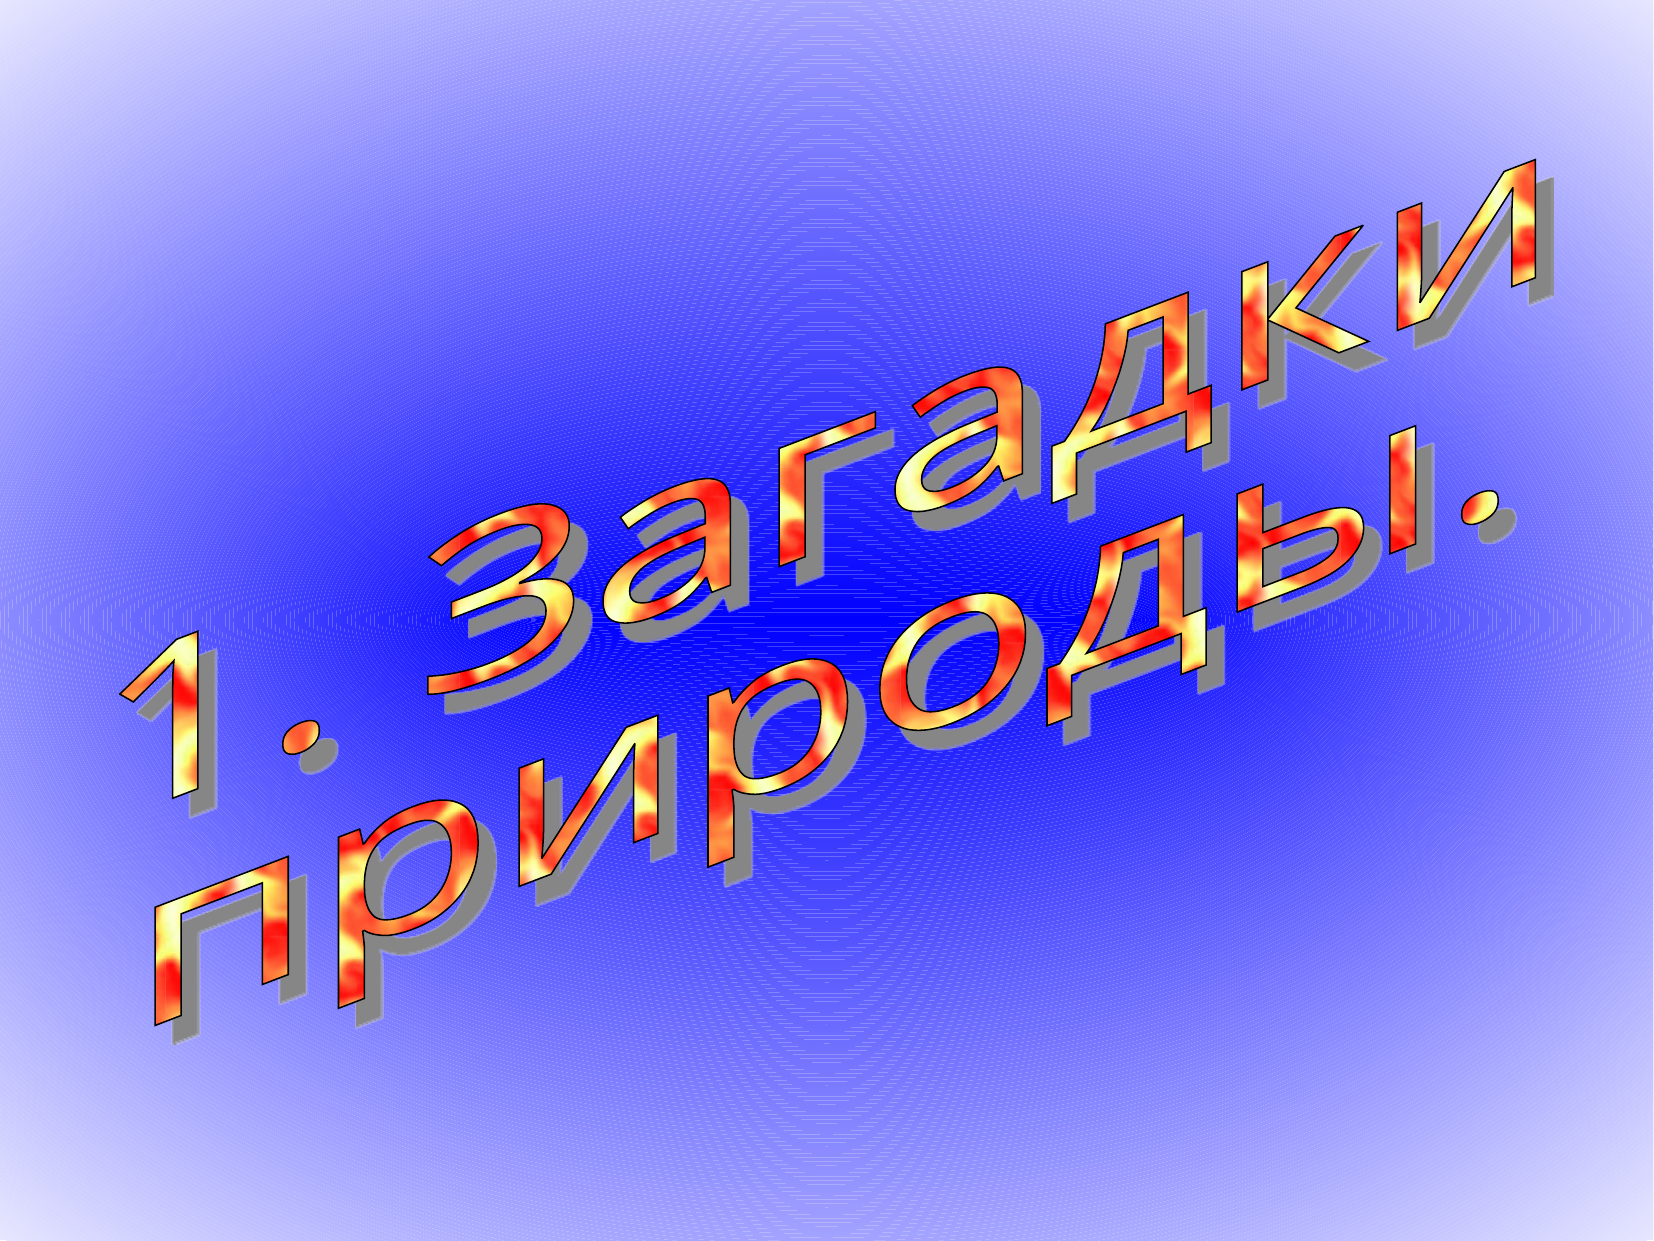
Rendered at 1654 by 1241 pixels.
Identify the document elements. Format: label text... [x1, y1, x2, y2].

text_box 1. Загадки природы. [1389, 425, 1416, 554]
text_box 1. Загадки природы. [519, 715, 658, 887]
text_box 1. Загадки природы. [603, 478, 731, 624]
text_box 1. Загадки природы. [338, 800, 479, 1009]
text_box 1. Загадки природы. [1397, 159, 1536, 331]
text_box 1. Загадки природы. [1237, 484, 1364, 613]
text_box 1. Загадки природы. [779, 411, 876, 567]
text_box 1. Загадки природы. [894, 367, 1023, 512]
text_box 1. Загадки природы. [879, 592, 1026, 731]
text_box 1. Загадки природы. [1046, 514, 1207, 726]
text_box 1. Загадки природы. [1241, 225, 1369, 390]
text_box 1. Загадки природы. [427, 503, 574, 695]
text_box 1. Загадки природы. [155, 856, 289, 1026]
text_box 1. Загадки природы. [282, 720, 320, 755]
text_box 1. Загадки природы. [708, 658, 848, 868]
text_box 1. Загадки природы. [1461, 490, 1499, 525]
text_box 1. Загадки природы. [1051, 292, 1212, 504]
text_box 1. Загадки природы. [119, 631, 198, 799]
